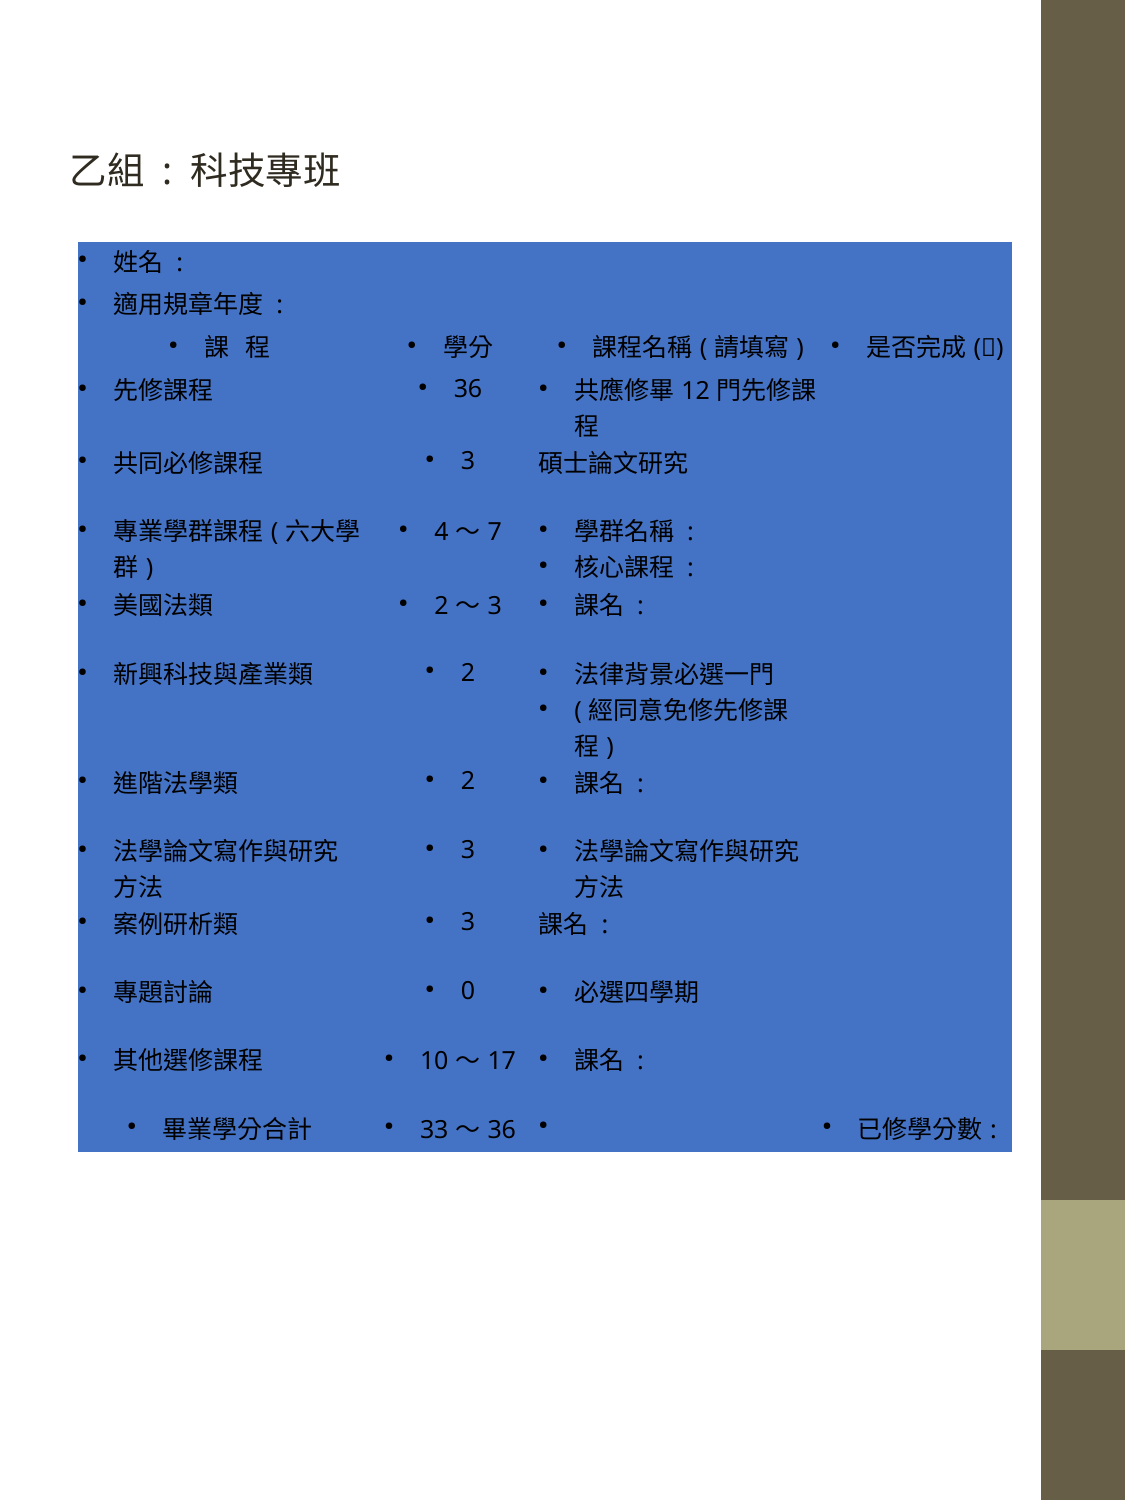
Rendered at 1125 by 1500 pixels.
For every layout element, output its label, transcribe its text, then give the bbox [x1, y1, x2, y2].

table_cell 共同必修課程 [78, 443, 362, 511]
table_cell [822, 831, 1012, 904]
table_cell 其他選修課程 [78, 1041, 362, 1109]
table_cell 學分 [362, 328, 539, 371]
table_cell 0 [362, 972, 539, 1041]
table_cell 4～7 [362, 511, 539, 586]
table_cell [822, 904, 1012, 972]
table_cell 專業學群課程(六大學群) [78, 511, 362, 586]
table_cell [822, 972, 1012, 1041]
text_box 乙組 : 科技專班 [54, 139, 339, 201]
table_cell 案例研析類 [78, 904, 362, 972]
table_cell 3 [362, 904, 539, 972]
table_cell 33～36 [362, 1109, 539, 1152]
table_cell 是否完成() [822, 328, 1012, 371]
table_cell 新興科技與產業類 [78, 654, 362, 763]
table_cell 法律背景必選一門 (經同意免修先修課程) [539, 654, 822, 763]
table_cell 進階法學類 [78, 763, 362, 831]
table_cell [822, 763, 1012, 831]
table_cell 2 [362, 763, 539, 831]
table_cell 課名 : [539, 586, 822, 654]
table_cell [822, 443, 1012, 511]
table_cell 課名 : [539, 763, 822, 831]
table_cell 學群名稱 : 核心課程 : [539, 511, 822, 586]
table_cell 2 [362, 654, 539, 763]
table_cell 專題討論 [78, 972, 362, 1041]
table_cell 已修學分數: [822, 1109, 1012, 1152]
table_cell 課名 : [539, 1041, 822, 1109]
table_cell 適用規章年度 : [78, 285, 1012, 328]
table_cell [822, 586, 1012, 654]
table_cell [822, 511, 1012, 586]
table_cell 課名 : [539, 904, 822, 972]
table_cell 課程名稱(請填寫) [539, 328, 822, 371]
table_cell 2～3 [362, 586, 539, 654]
table_cell 碩士論文研究 [539, 443, 822, 511]
table_cell 36 [362, 371, 539, 443]
table_cell [822, 1041, 1012, 1109]
table_cell 先修課程 [78, 371, 362, 443]
table_cell 畢業學分合計 [78, 1109, 362, 1152]
table_cell 3 [362, 443, 539, 511]
table_cell 3 [362, 831, 539, 904]
table_cell [822, 371, 1012, 443]
table_cell 法學論文寫作與研究方法 [78, 831, 362, 904]
table_cell 共應修畢12門先修課程 [539, 371, 822, 443]
table_header 姓名 : [78, 242, 1012, 285]
table_cell 美國法類 [78, 586, 362, 654]
table_cell 法學論文寫作與研究方法 [539, 831, 822, 904]
table_cell 課 程 [78, 328, 362, 371]
table_cell 10～17 [362, 1041, 539, 1109]
table_cell 必選四學期 [539, 972, 822, 1041]
table_cell [539, 1109, 822, 1152]
table_cell [822, 654, 1012, 763]
